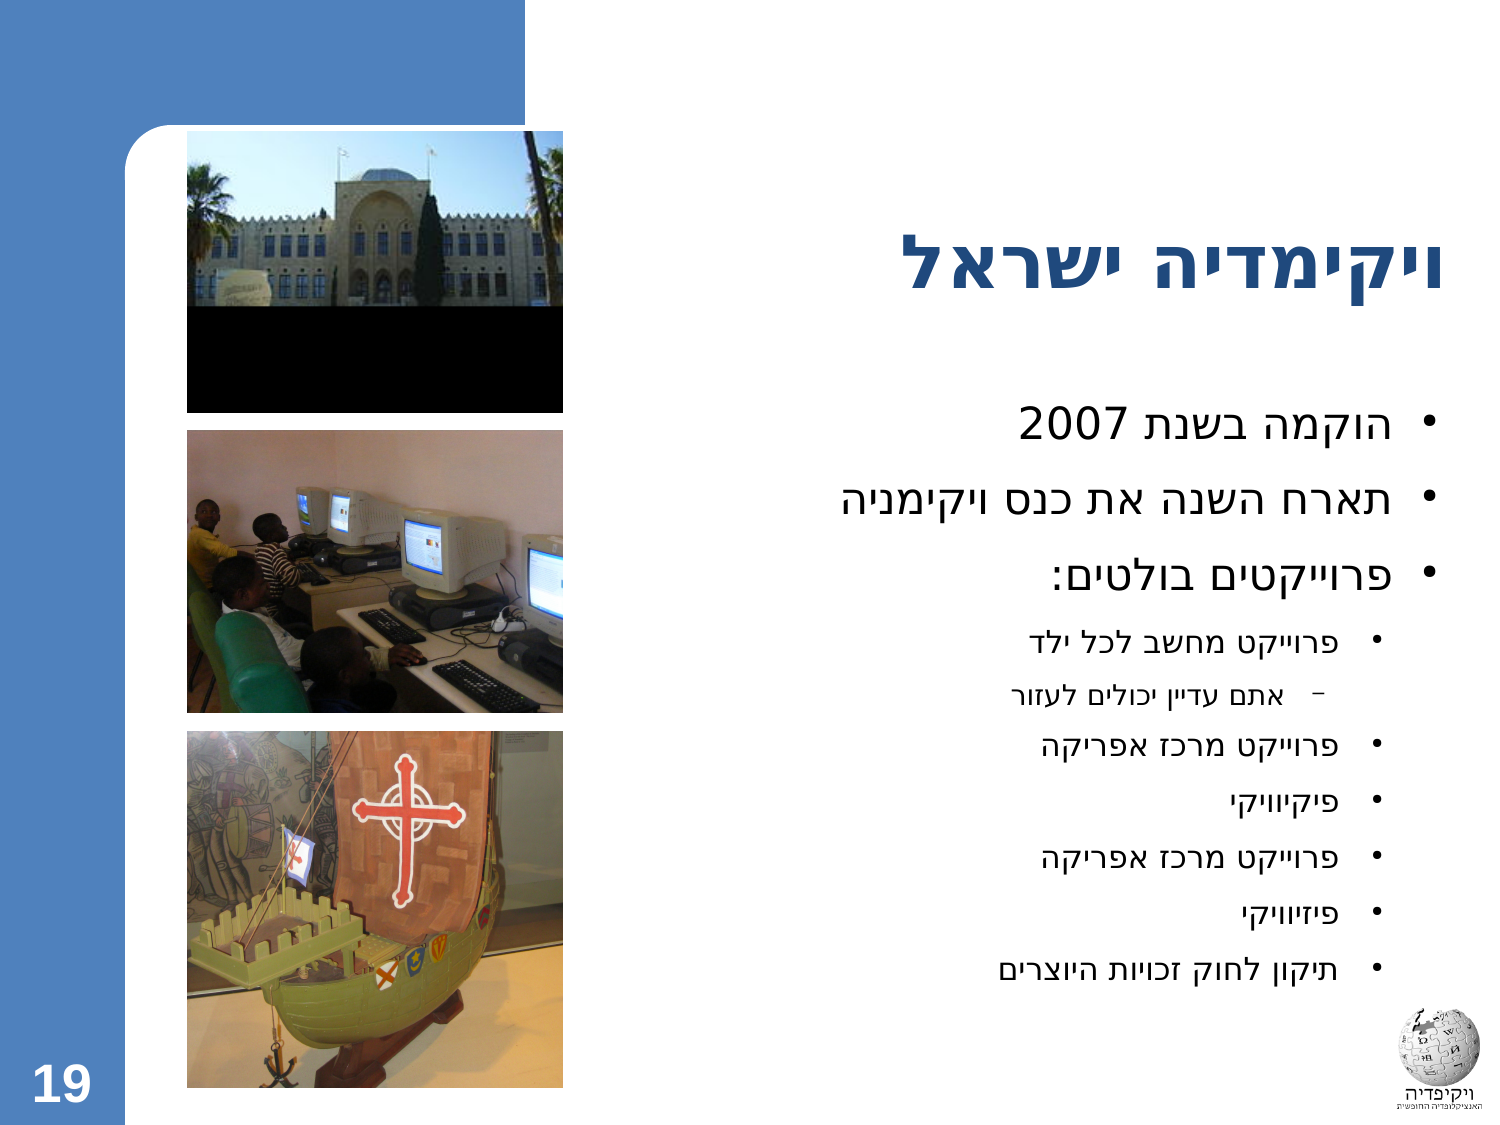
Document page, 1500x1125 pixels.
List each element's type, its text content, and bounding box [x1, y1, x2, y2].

picture [187, 131, 563, 413]
picture [187, 731, 563, 1088]
picture [1394, 1007, 1484, 1110]
slide_number <number> [13, 363, 111, 1121]
title ויקימדיה ישראל [150, 125, 1463, 313]
picture [187, 430, 563, 713]
list הוקמה בשנת 2007 תארח השנה את כנס ויקימניה פרוייקטים בולטים: פרוייקט מחשב לכל ילד אתם עדיין יכולים לעזור פרוייקט מרכז אפריקה פיקיוויקי פרוייקט מרכז אפריקה פיזיוויקי תיקון לחוק זכויות היוצרים [150, 387, 1463, 1000]
